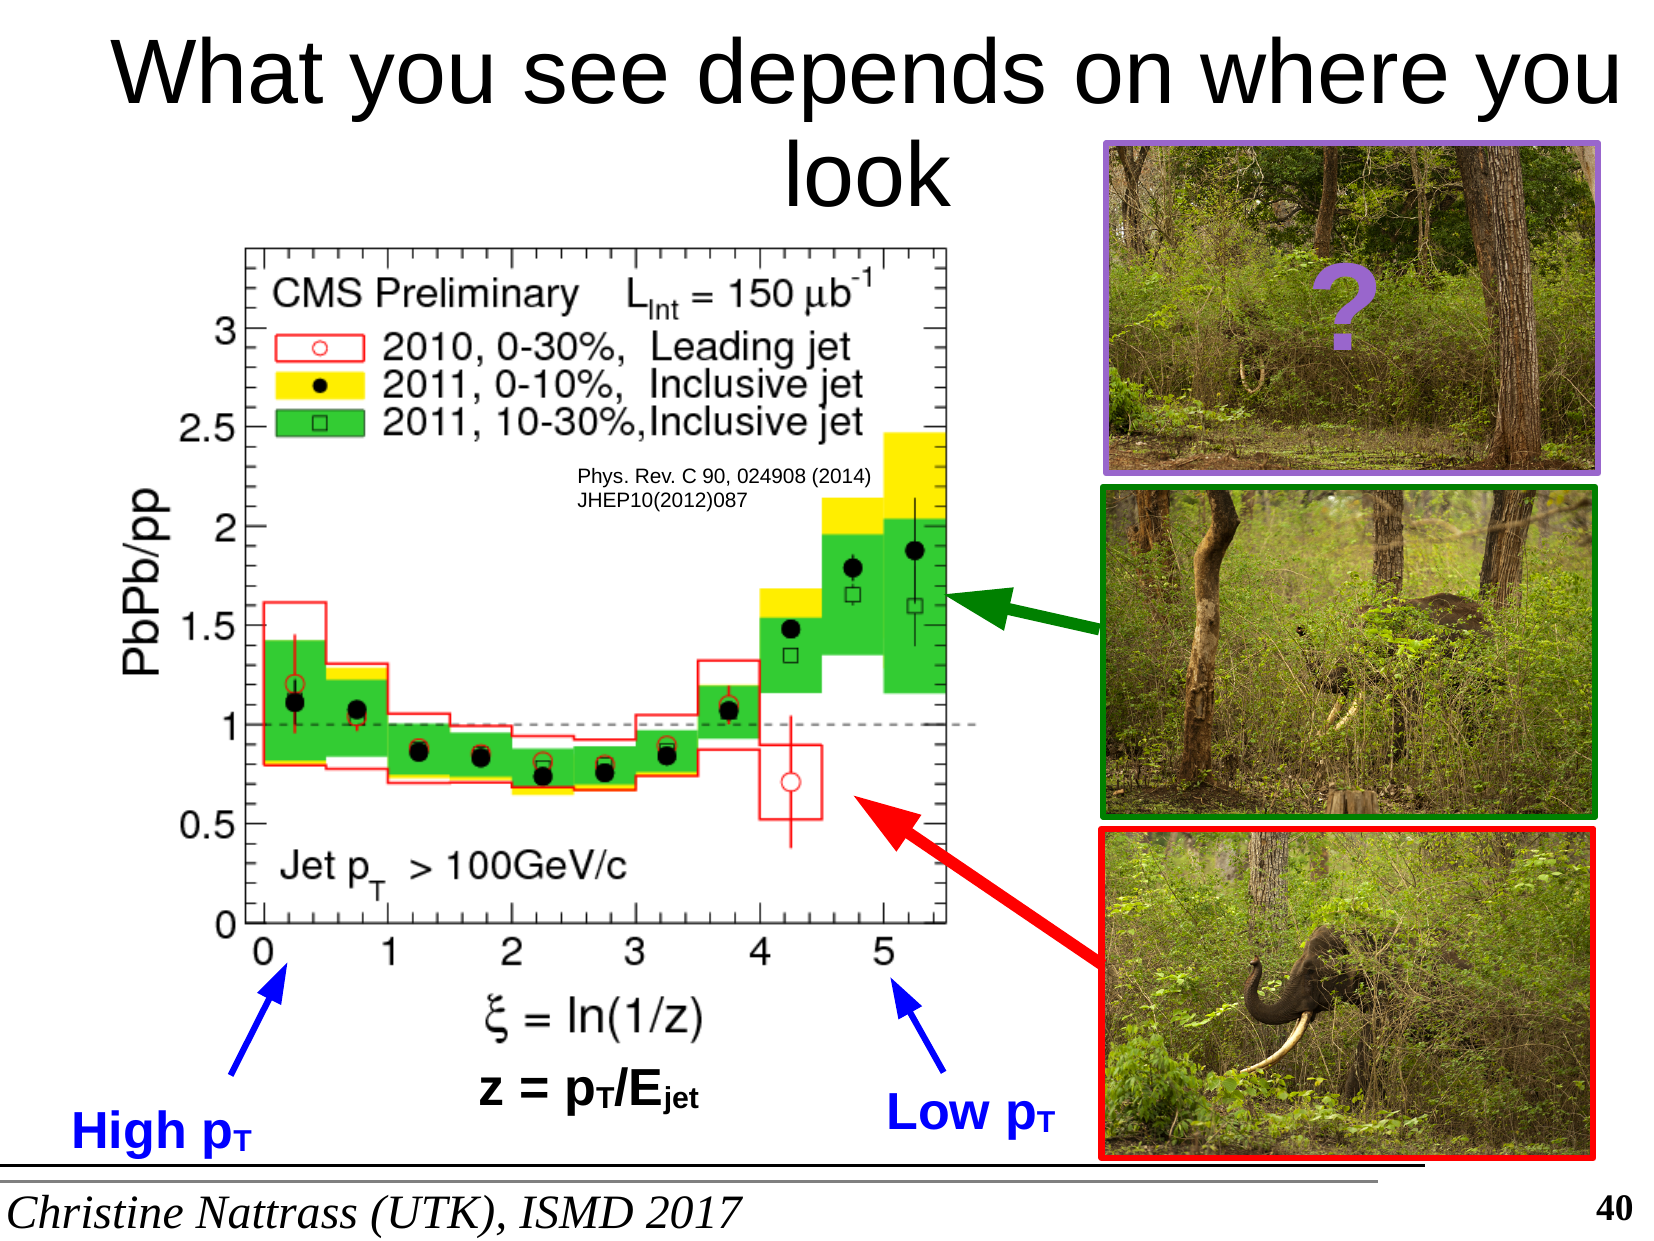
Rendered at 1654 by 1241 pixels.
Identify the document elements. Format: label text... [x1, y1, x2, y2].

text_box Phys. Rev. C 90, 024908 (2014) JHEP10(2012)087 [562, 457, 901, 592]
picture [0, 176, 1013, 1106]
text_box Low pT [871, 1074, 1311, 1166]
text_box High pT [56, 1093, 495, 1185]
picture [1106, 489, 1593, 814]
picture [1109, 146, 1596, 471]
text_box ? [1292, 230, 1523, 385]
title What you see depends on where you look [76, 19, 1654, 227]
text_box z = pT/Ejet [464, 1051, 733, 1142]
picture [1104, 831, 1591, 1156]
